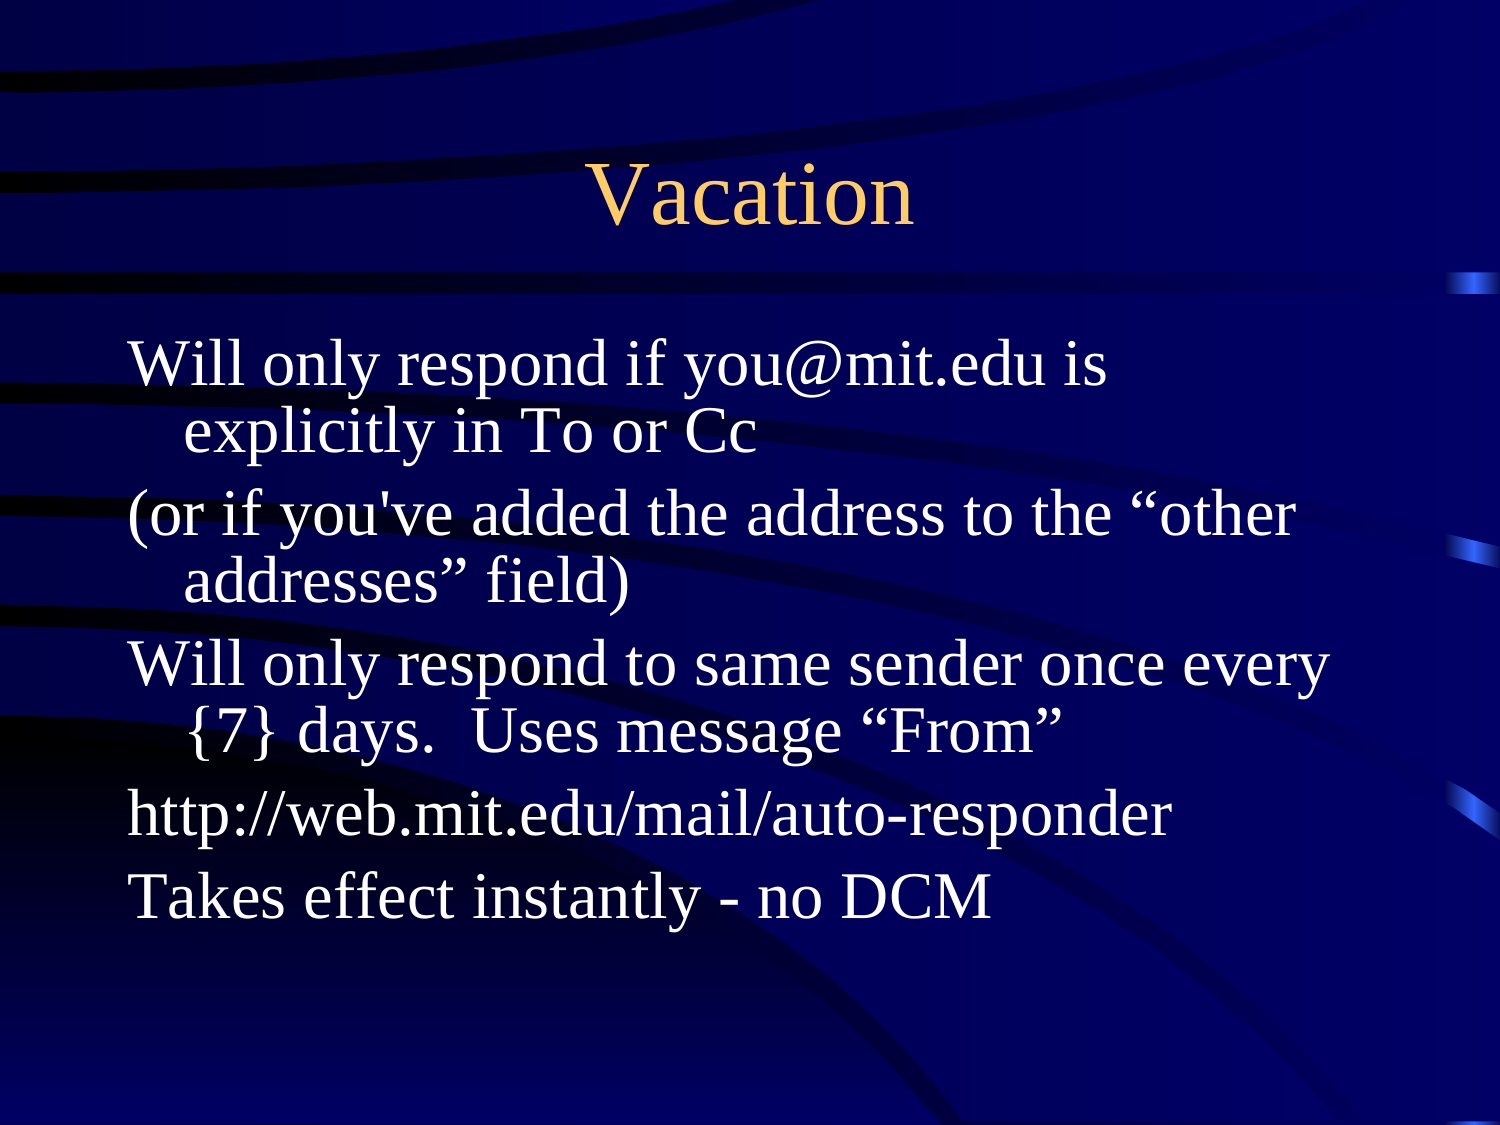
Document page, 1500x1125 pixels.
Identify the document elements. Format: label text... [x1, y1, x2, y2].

list Will only respond if you@mit.edu is explicitly in To or Cc (or if you've added the address to the “other addresses” field) Will only respond to same sender once every {7} days. Uses message “From” http://web.mit.edu/mail/auto-responder Takes effect instantly - no DCM [112, 324, 1388, 1039]
title Vacation [112, 99, 1388, 288]
